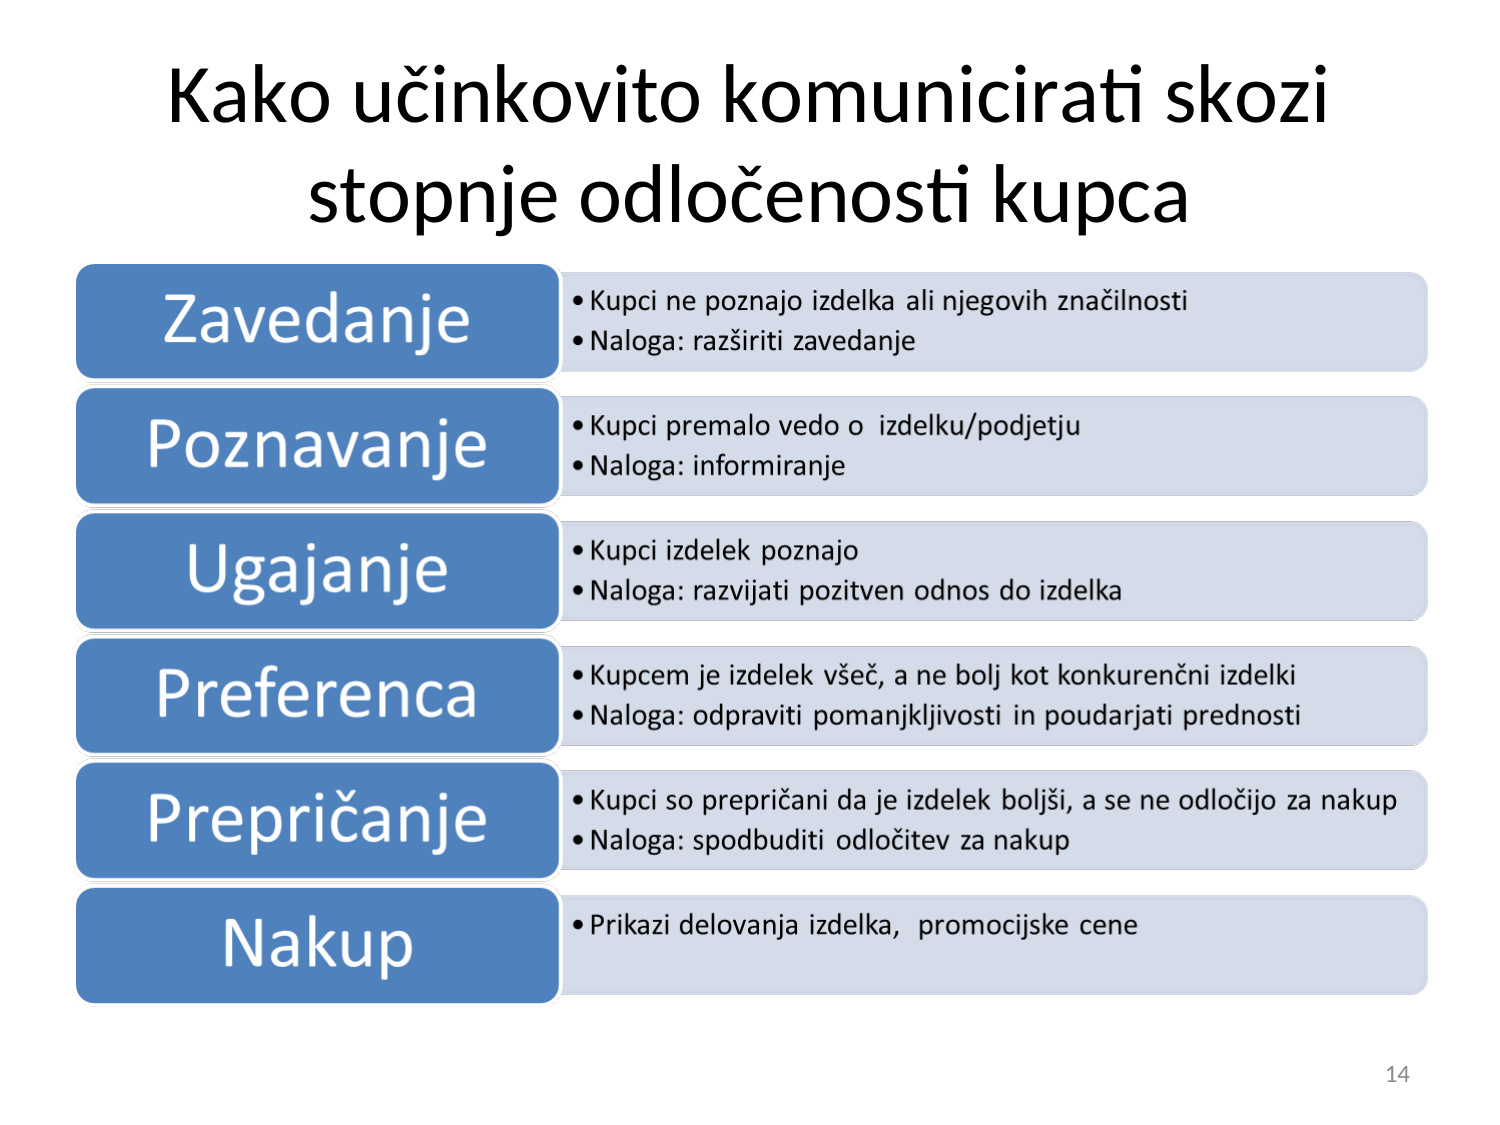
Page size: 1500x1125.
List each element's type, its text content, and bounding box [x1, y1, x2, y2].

text_box <number> [1074, 1042, 1426, 1103]
text_box [72, 248, 1428, 1033]
title Kako učinkovito komunicirati skozi stopnje odločenosti kupca [75, 31, 1426, 247]
